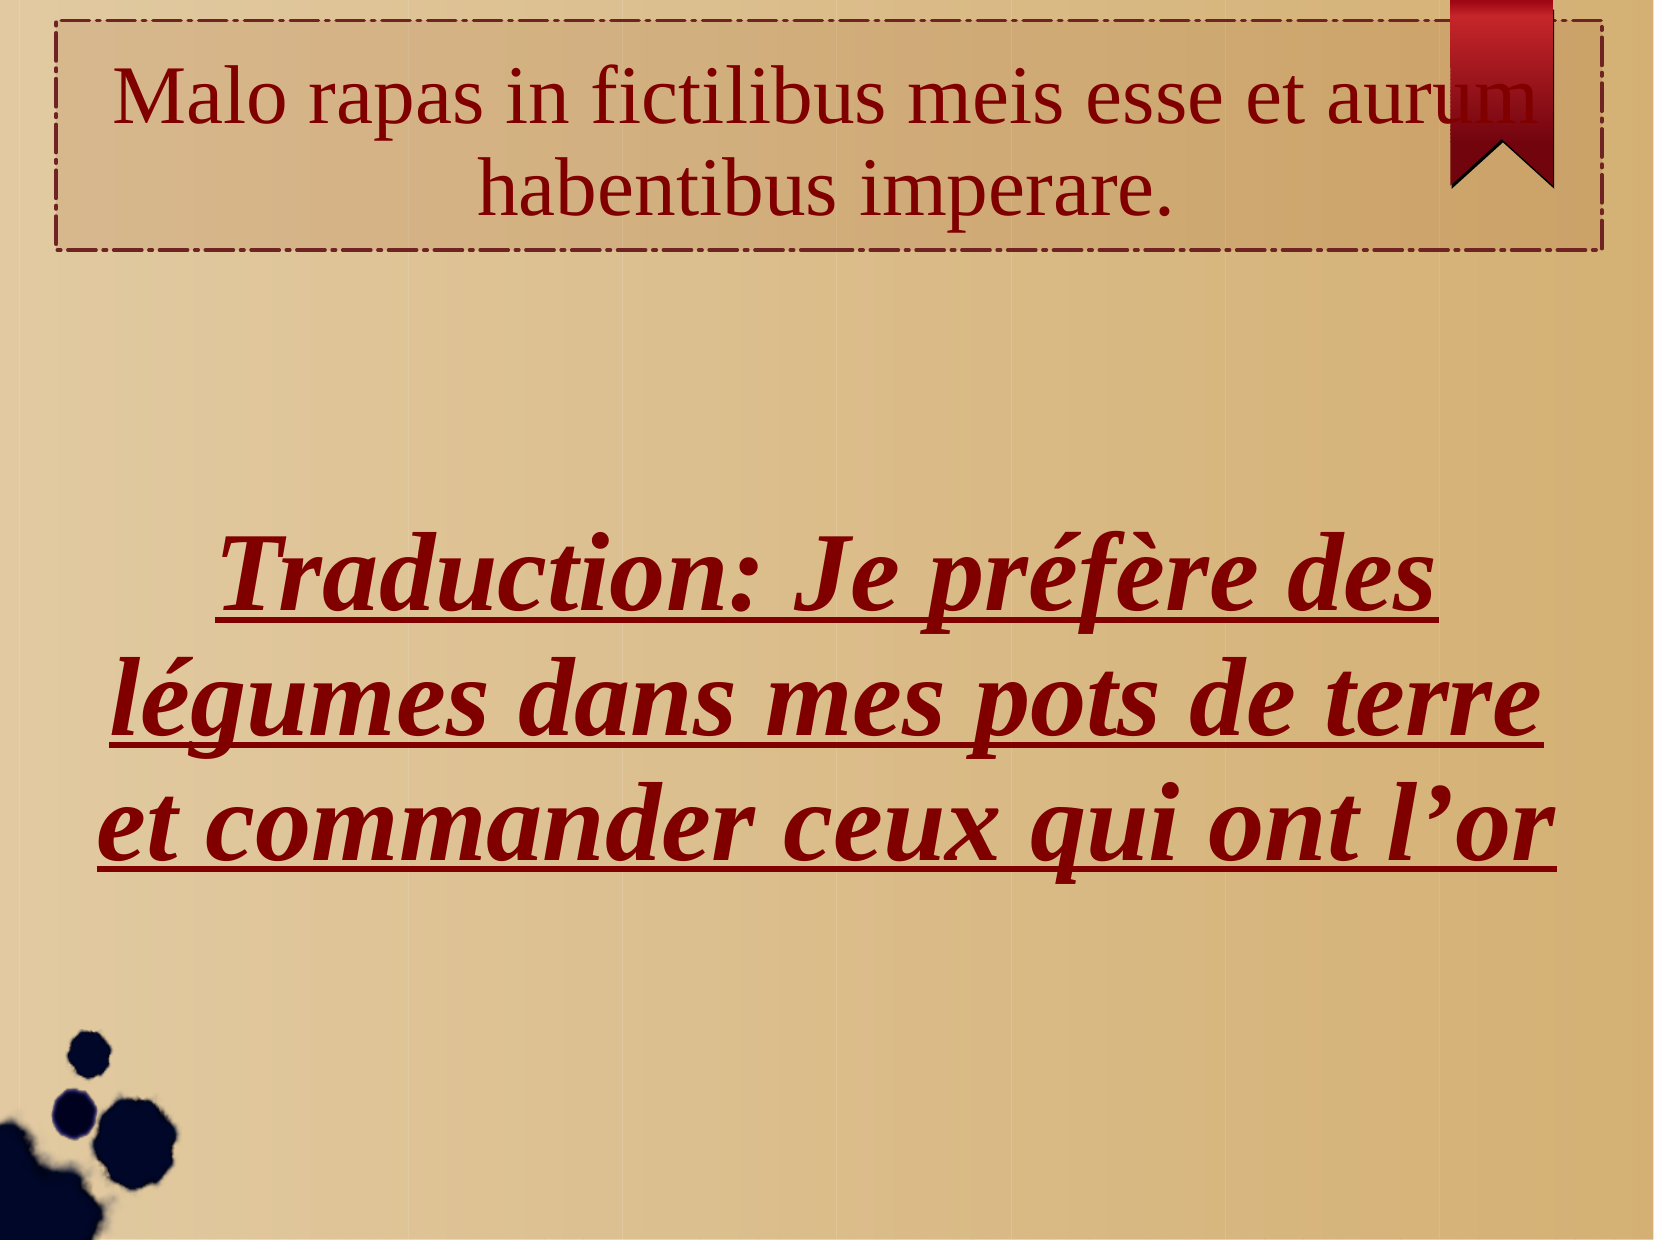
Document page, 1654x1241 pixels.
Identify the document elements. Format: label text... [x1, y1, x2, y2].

subtitle Malo rapas in fictilibus meis esse et aurum habentibus imperare. Traduction: Je préfère des légumes dans mes pots de terre et commander ceux qui ont l’or [82, 49, 1571, 1010]
